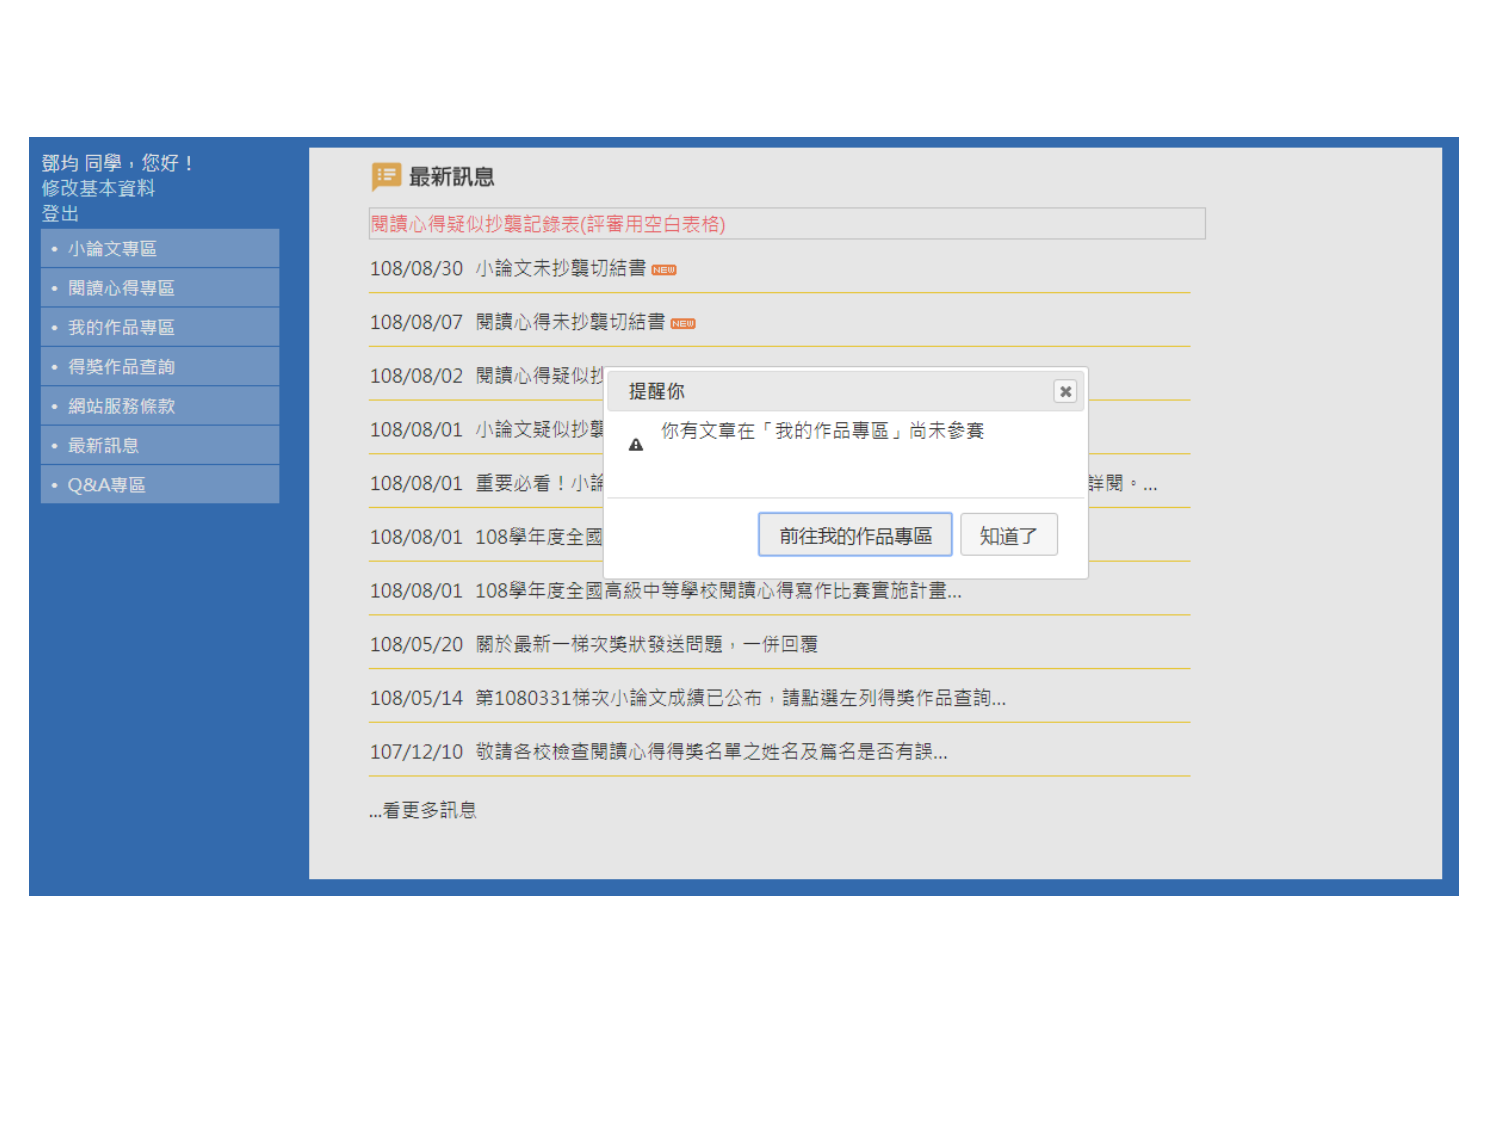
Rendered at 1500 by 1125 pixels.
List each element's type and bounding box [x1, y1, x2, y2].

picture [29, 137, 1459, 896]
